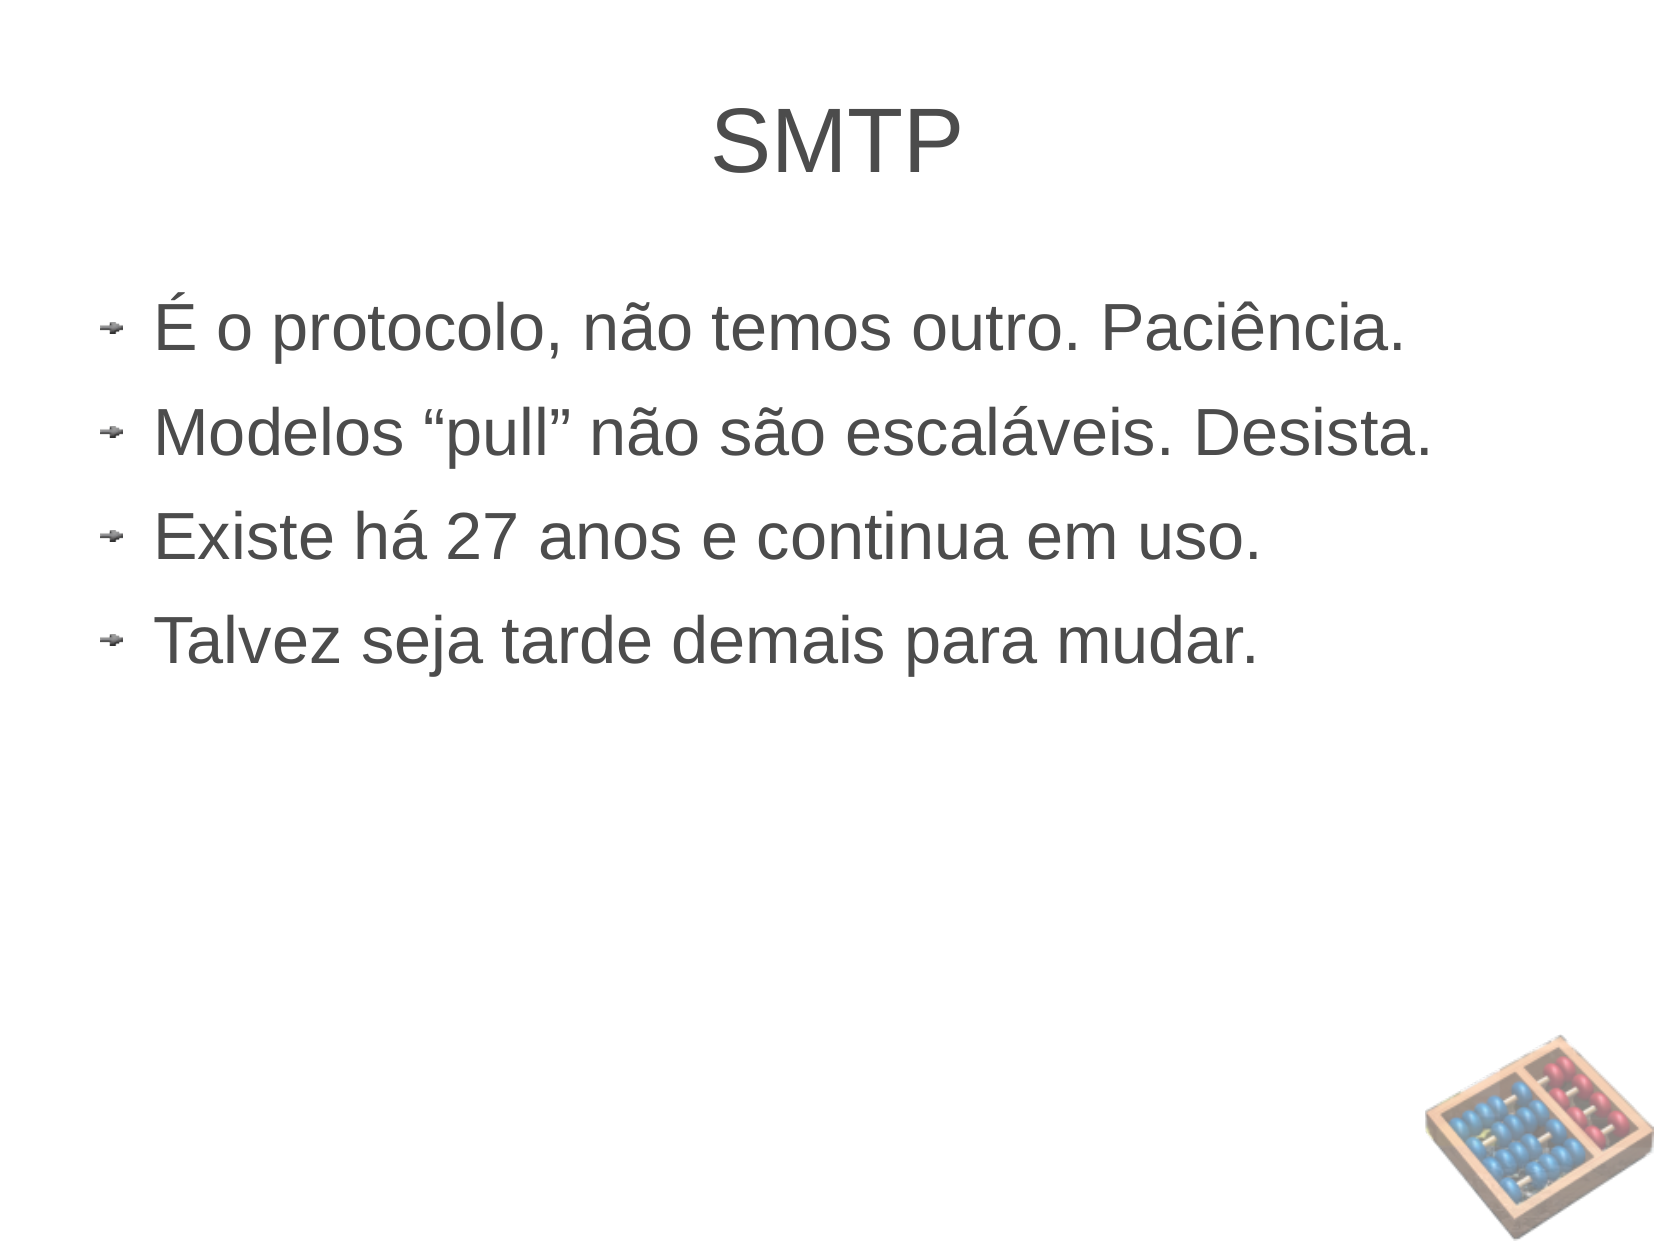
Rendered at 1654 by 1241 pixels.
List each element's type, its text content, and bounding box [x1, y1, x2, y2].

title SMTP [75, 37, 1601, 245]
list É o protocolo, não temos outro. Paciência. Modelos “pull” não são escaláveis. Desista. Existe há 27 anos e continua em uso. Talvez seja tarde demais para mudar. [82, 290, 1571, 1109]
